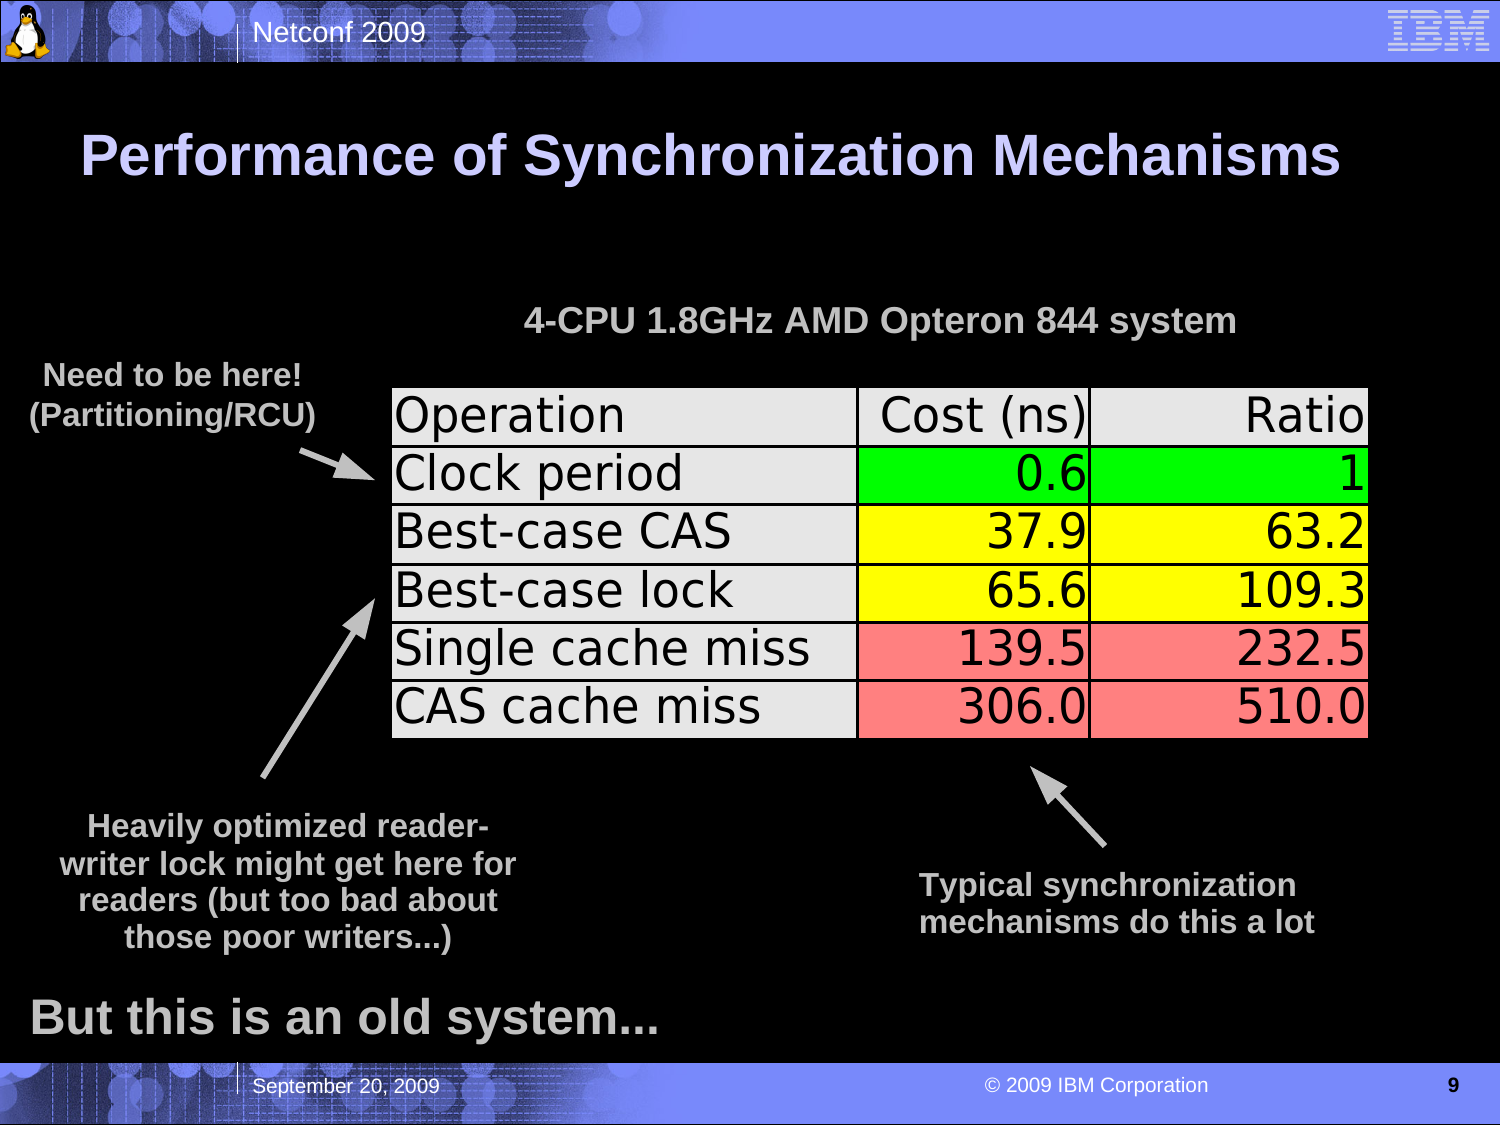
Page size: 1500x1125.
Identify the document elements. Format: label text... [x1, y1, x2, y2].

text_box Heavily optimized reader-writer lock might get here for readers (but too bad about those poor writers...) [37, 800, 540, 964]
text_box But this is an old system... [14, 982, 751, 1058]
text_box Typical synchronization mechanisms do this a lot [904, 859, 1349, 949]
title Performance of Synchronization Mechanisms [79, 116, 1433, 199]
picture [0, 1063, 1500, 1124]
picture [1, 1, 1500, 62]
chart [391, 388, 1371, 740]
text_box Need to be here! (Partitioning/RCU) [0, 349, 346, 442]
text_box 4-CPU 1.8GHz AMD Opteron 844 system [509, 291, 1253, 349]
